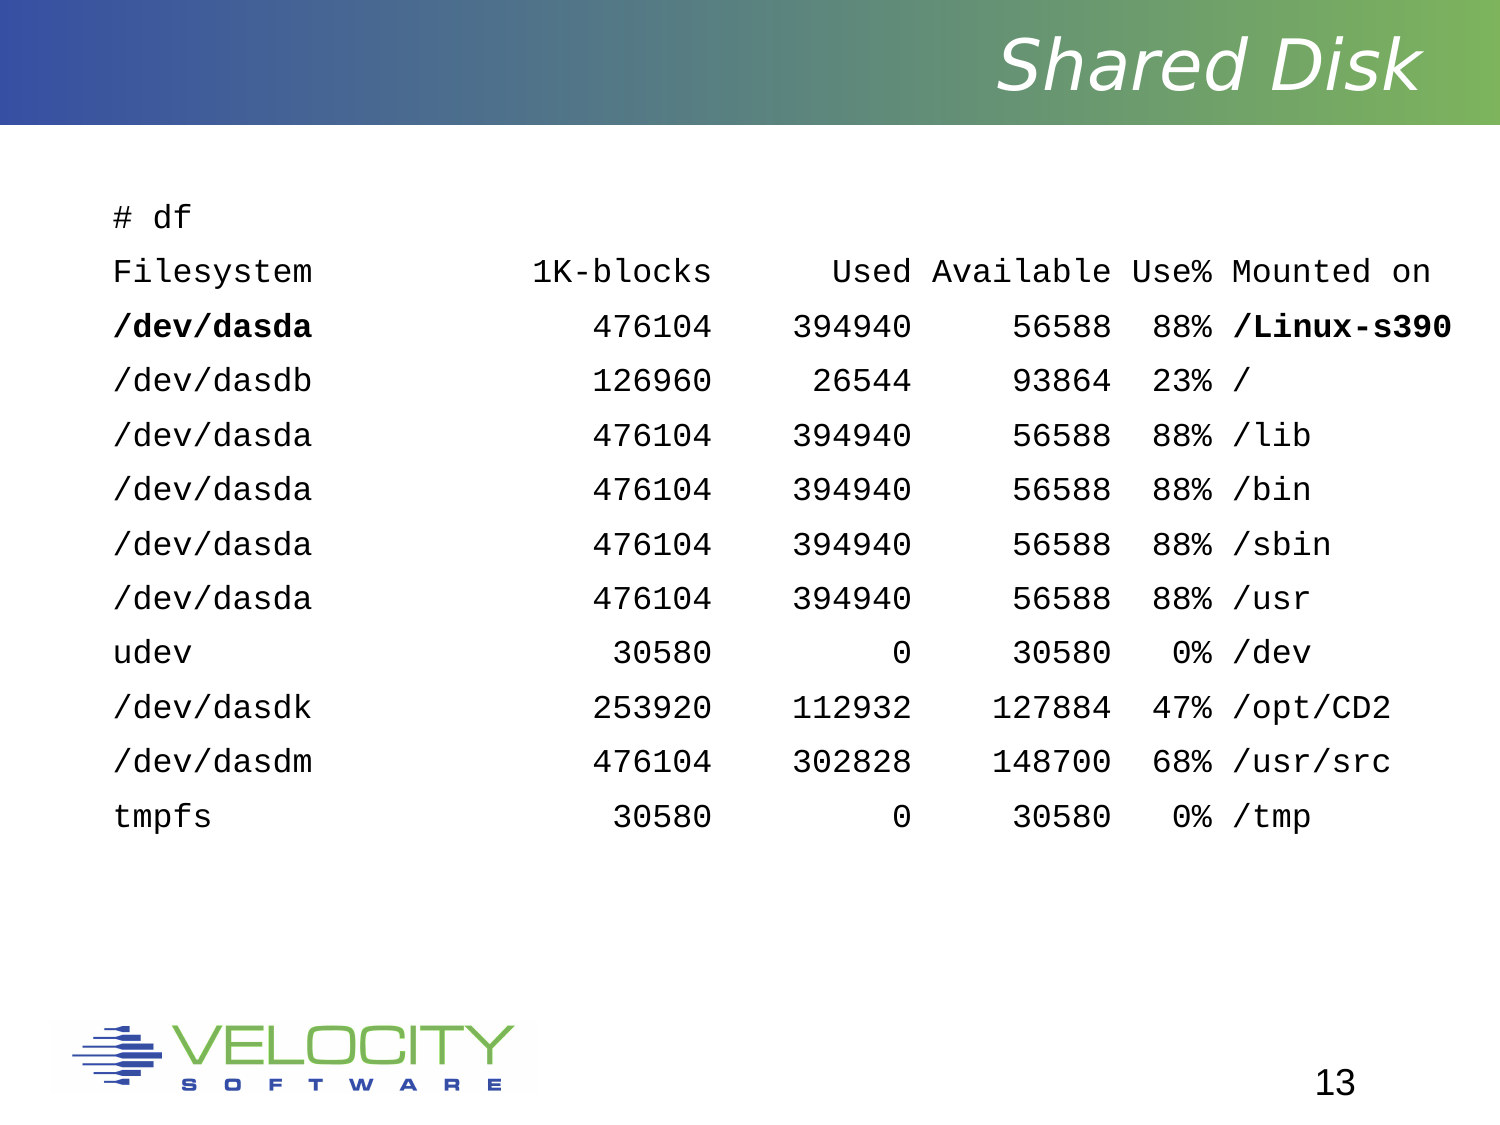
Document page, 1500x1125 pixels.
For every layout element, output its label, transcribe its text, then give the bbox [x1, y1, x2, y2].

list # df Filesystem 1K-blocks Used Available Use% Mounted on /dev/dasda 476104 394940 56588 88% /Linux-s390 /dev/dasdb 126960 26544 93864 23% / /dev/dasda 476104 394940 56588 88% /lib /dev/dasda 476104 394940 56588 88% /bin /dev/dasda 476104 394940 56588 88% /sbin /dev/dasda 476104 394940 56588 88% /usr udev 30580 0 30580 0% /dev /dev/dasdk 253920 112932 127884 47% /opt/CD2 /dev/dasdm 476104 302828 148700 68% /usr/src tmpfs 30580 0 30580 0% /tmp [70, 187, 1500, 988]
title Shared Disk [62, 12, 1463, 113]
picture [50, 1021, 538, 1094]
